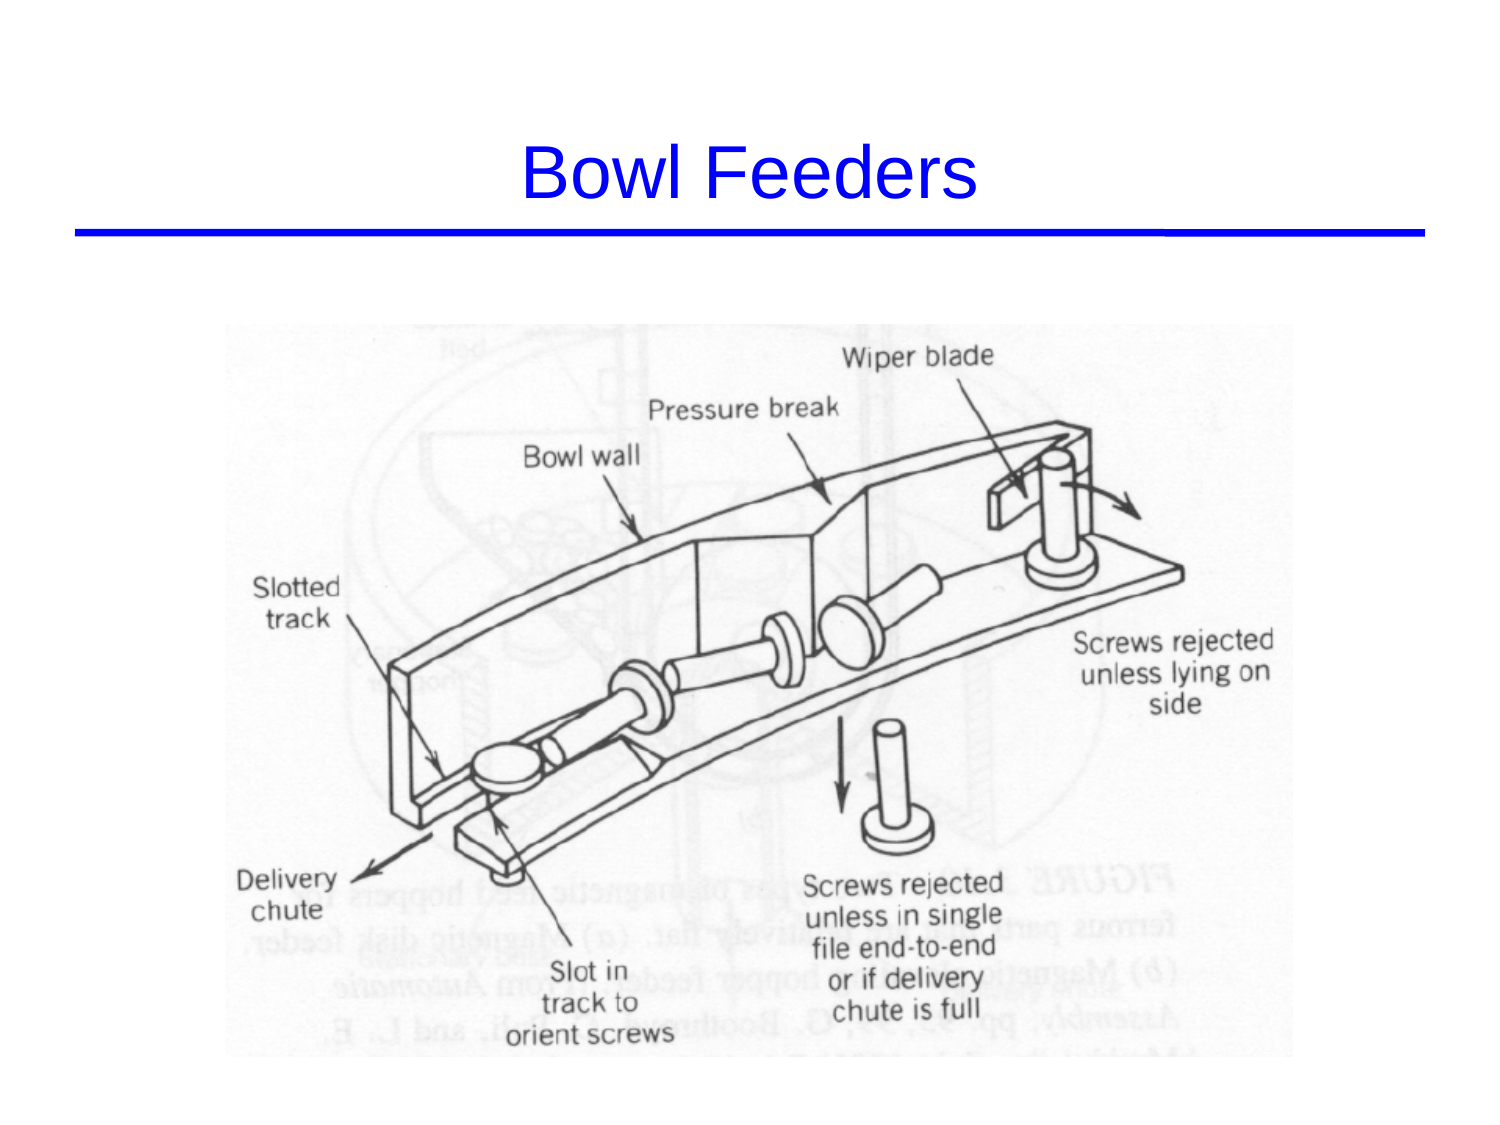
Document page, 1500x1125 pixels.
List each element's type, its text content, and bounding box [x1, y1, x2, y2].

picture [225, 324, 1293, 1057]
title Bowl Feeders [112, 99, 1388, 238]
